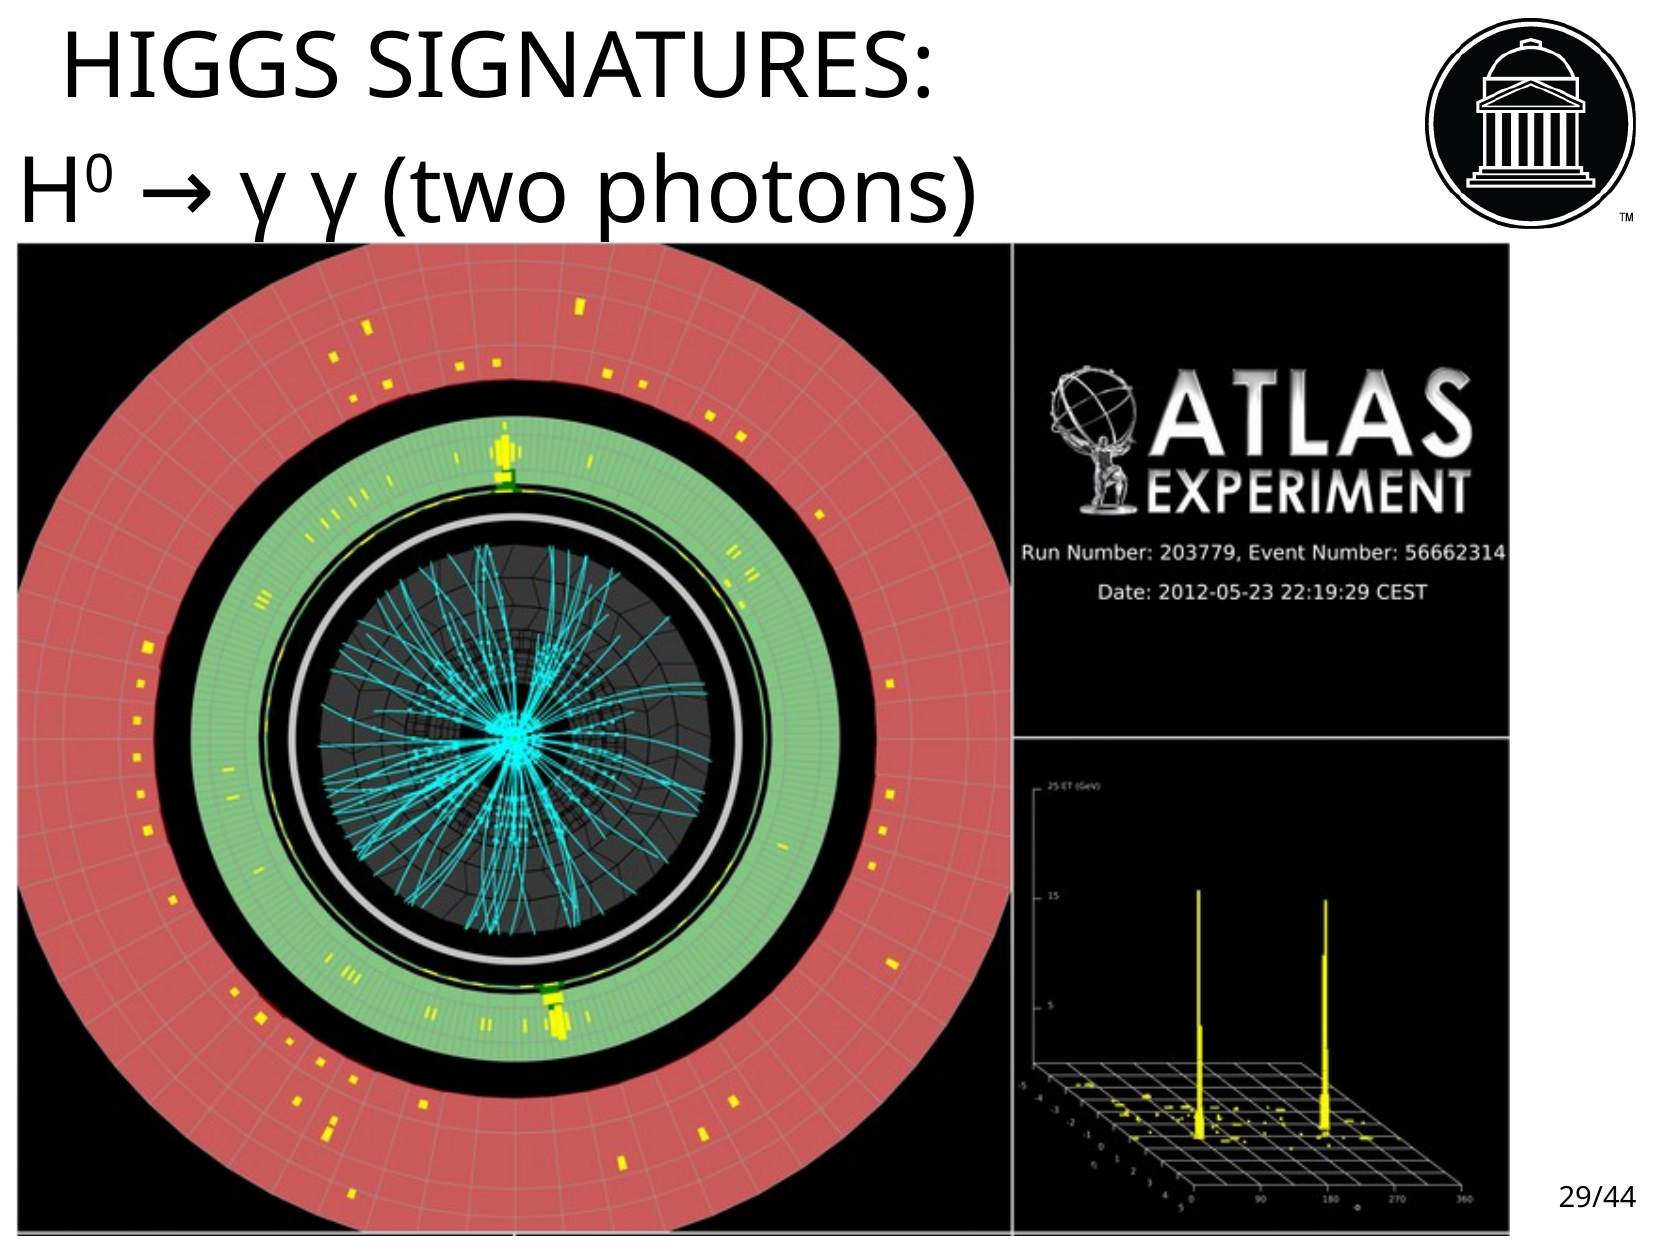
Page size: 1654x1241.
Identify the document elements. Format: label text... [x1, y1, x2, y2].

picture [16, 242, 1510, 1236]
title HIGGS SIGNATURES: H0 → γ γ (two photons) [16, 0, 1415, 242]
picture [1425, 18, 1636, 229]
